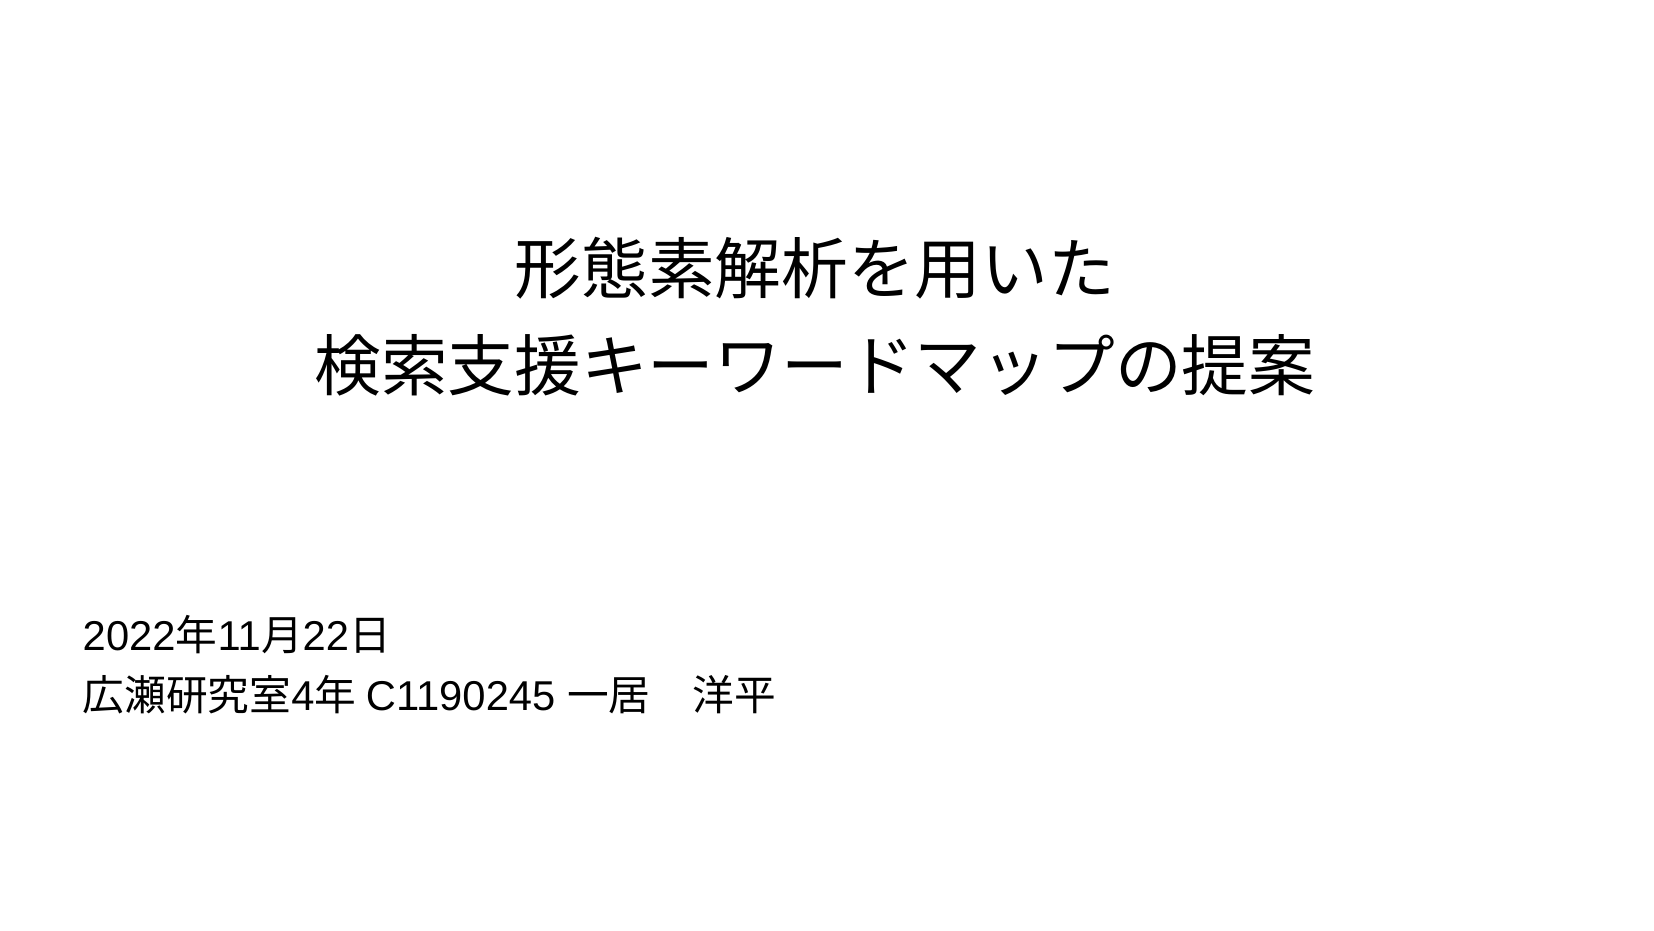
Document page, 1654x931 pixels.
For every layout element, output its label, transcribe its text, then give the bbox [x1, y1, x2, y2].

title 形態素解析を用いた 検索支援キーワードマップの提案 [70, 188, 1560, 438]
subtitle 2022年11月22日 広瀬研究室4年 C1190245 一居 洋平 [82, 566, 1571, 758]
